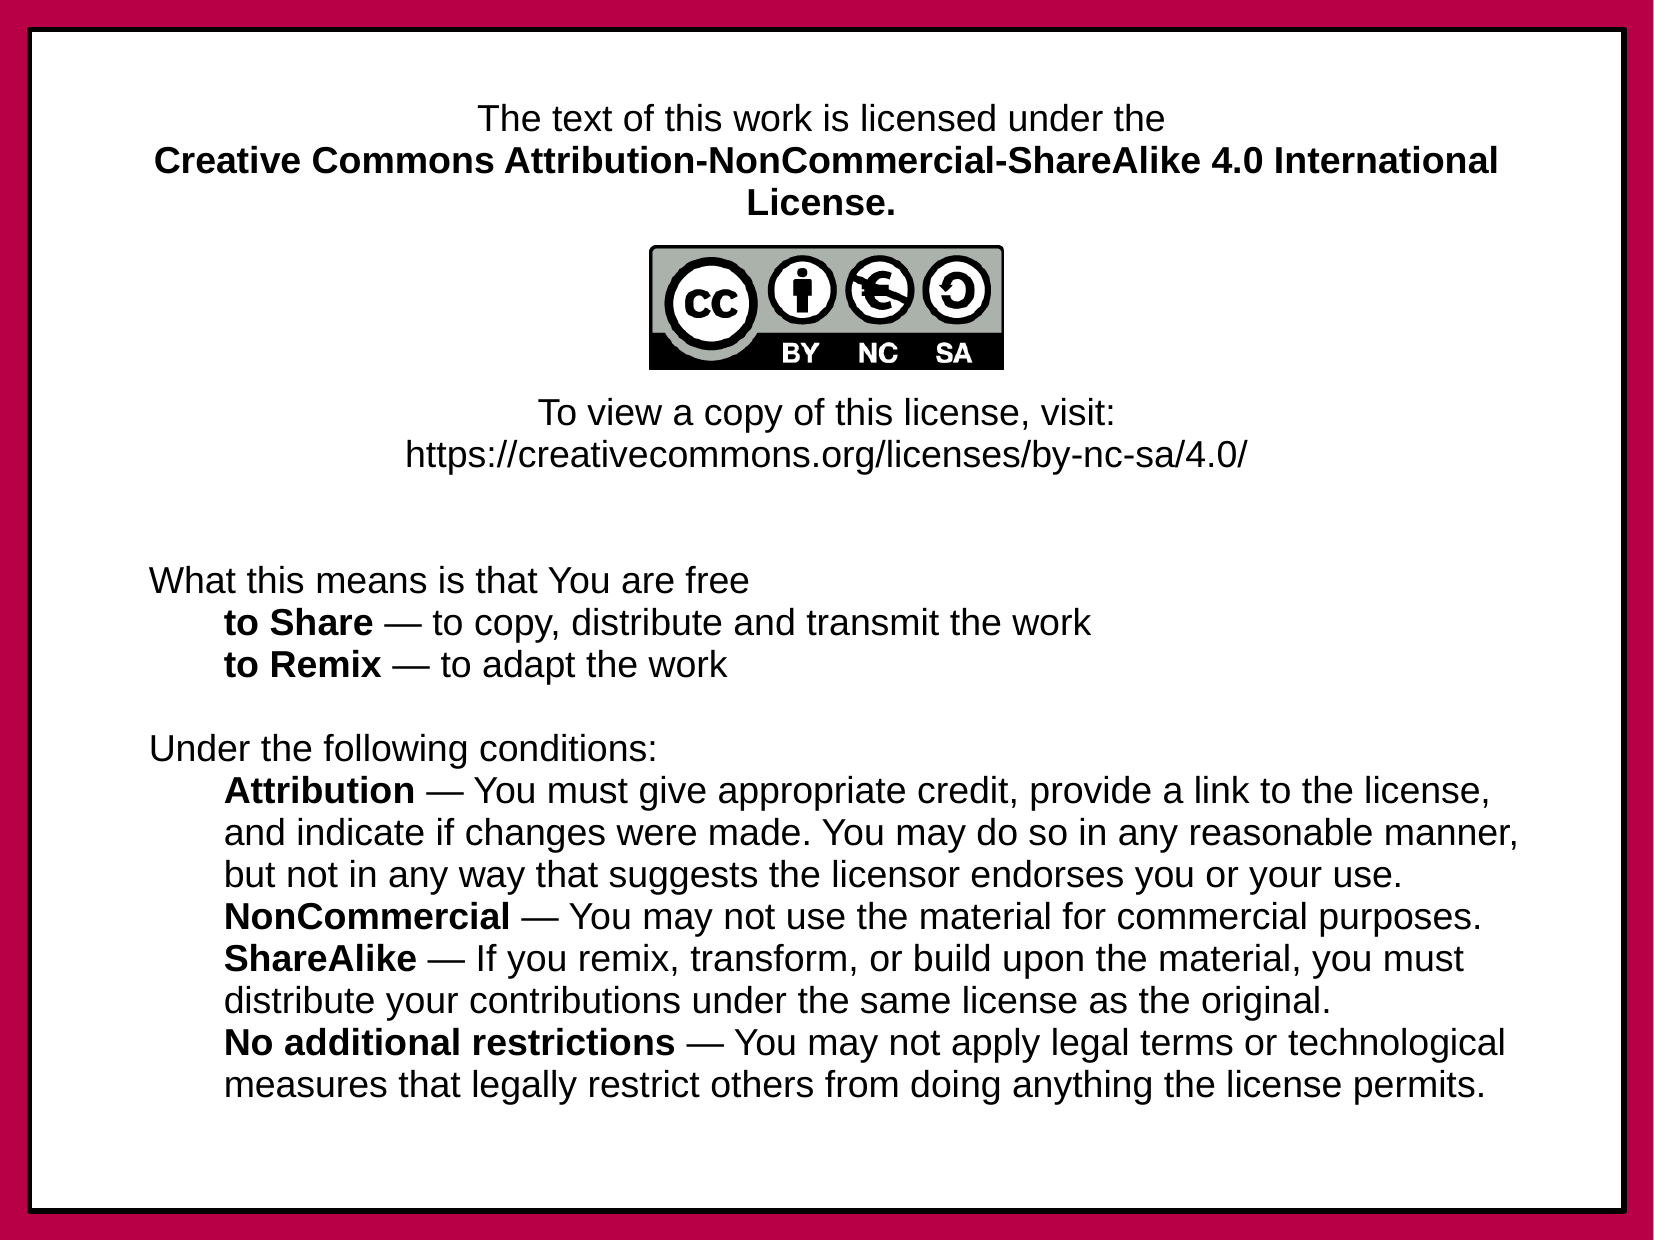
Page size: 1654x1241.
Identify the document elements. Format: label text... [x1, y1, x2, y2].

picture [649, 245, 1004, 370]
text_box The text of this work is licensed under the Creative Commons Attribution-NonCommercial-ShareAlike 4.0 International License. To view a copy of this license, visit: https://creativecommons.org/licenses/by-nc-sa/4.0/ What this means is that You are free to Share — to copy, distribute and transmit the work to Remix — to adapt the work Under the following conditions: Attribution — You must give appropriate credit, provide a link to the license, and indicate if changes were made. You may do so in any reasonable manner, but not in any way that suggests the licensor endorses you or your use. NonCommercial — You may not use the material for commercial purposes. ShareAlike — If you remix, transform, or build upon the material, you must distribute your contributions under the same license as the original. No additional restrictions — You may not apply legal terms or technological measures that legally restrict others from doing anything the license permits. [59, 90, 1595, 1162]
text_box [29, 29, 1625, 1211]
